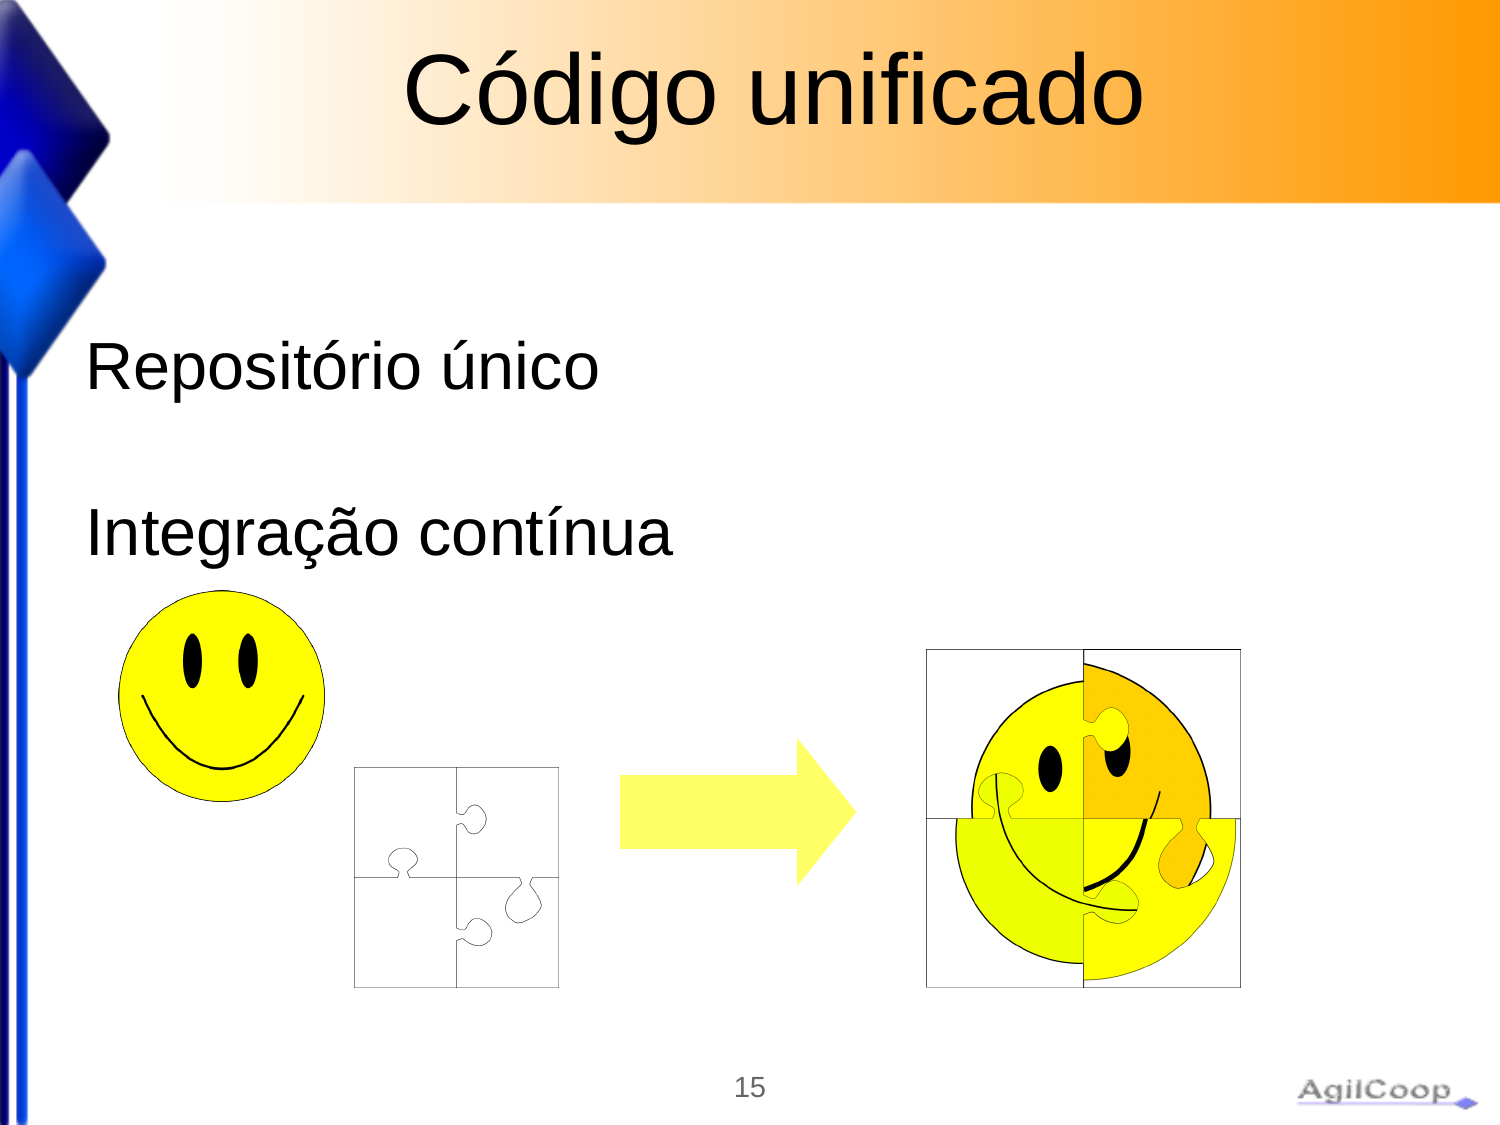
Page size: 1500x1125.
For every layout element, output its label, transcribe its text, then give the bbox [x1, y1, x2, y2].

title Código unificado [124, 8, 1426, 172]
list Repositório único Integração contínua [53, 321, 1412, 1028]
text_box [620, 738, 857, 886]
picture [0, 0, 1500, 1125]
